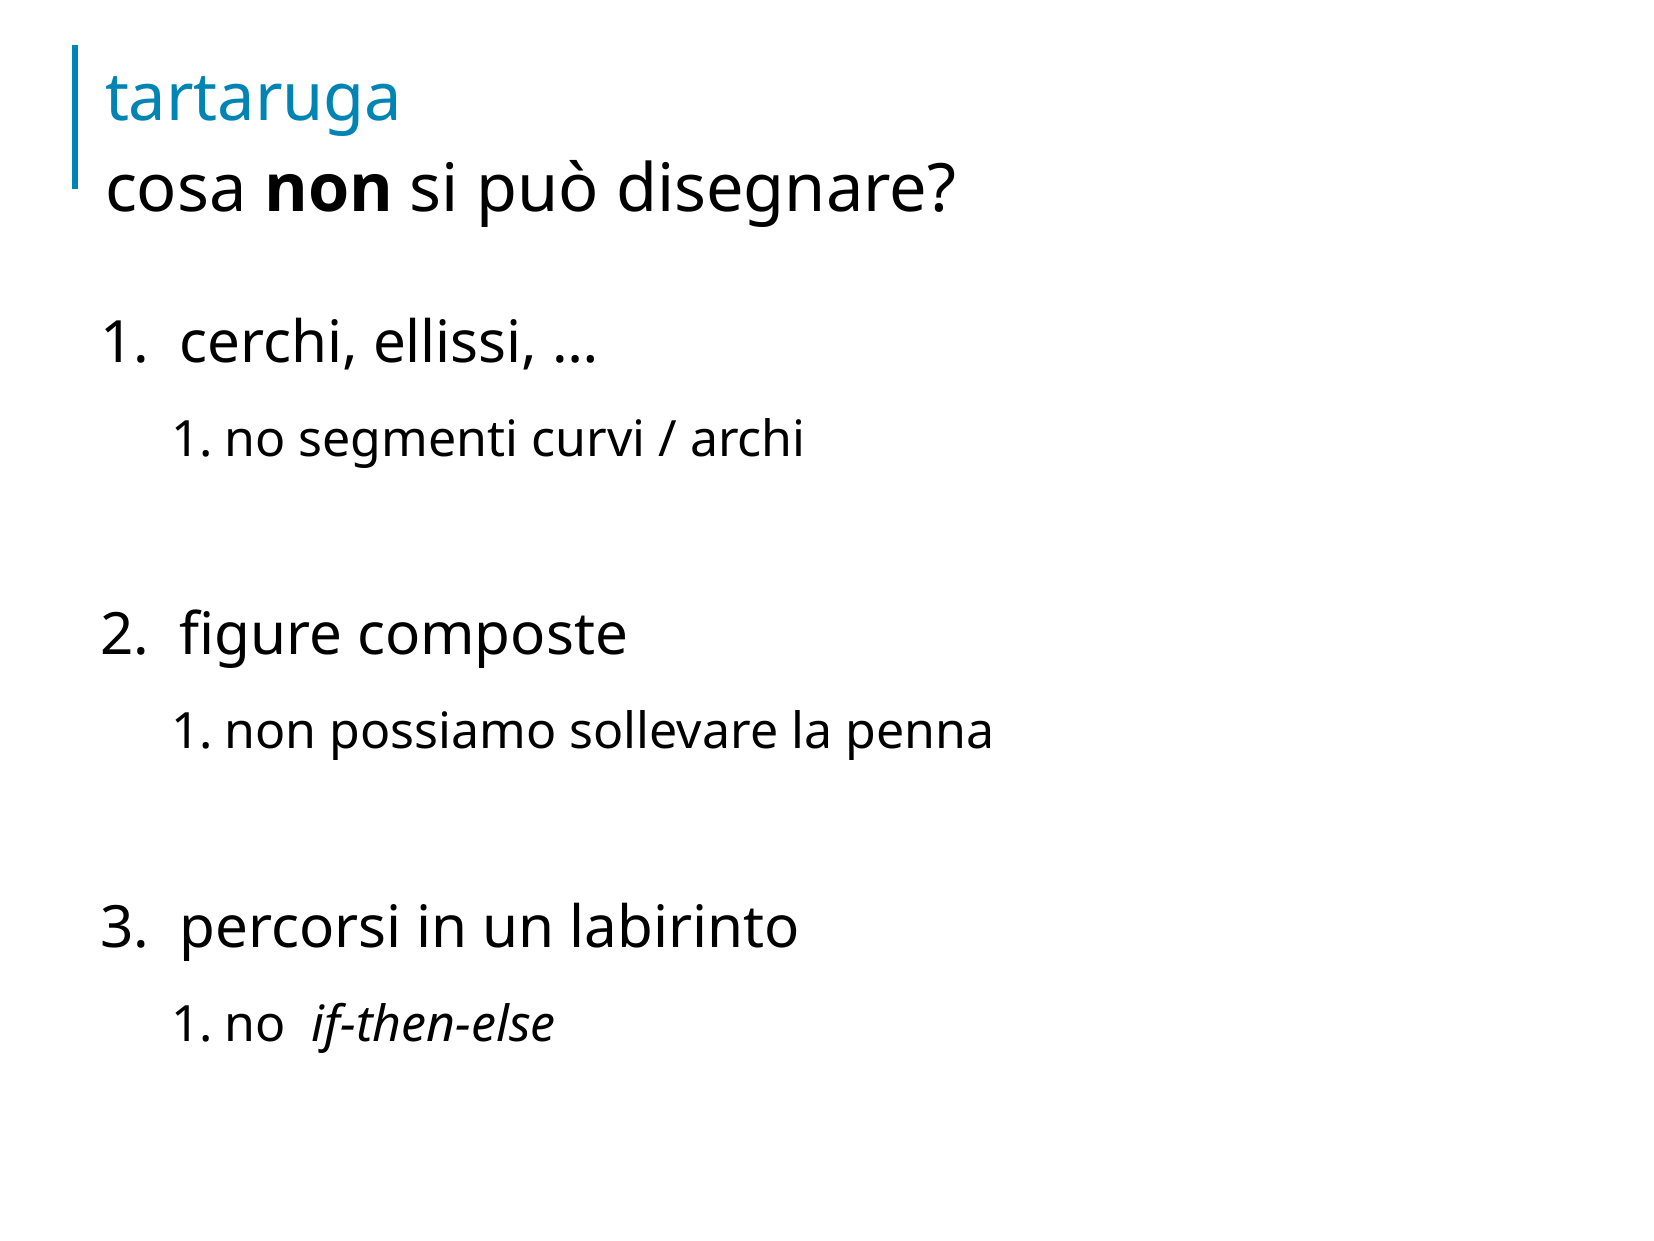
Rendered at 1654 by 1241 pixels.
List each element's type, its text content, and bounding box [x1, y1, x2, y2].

list cerchi, ellissi, … no segmenti curvi / archi figure composte non possiamo sollevare la penna percorsi in un labirinto no if-then-else [82, 300, 1571, 1126]
title tartaruga cosa non si può disegnare? [105, 49, 1571, 200]
